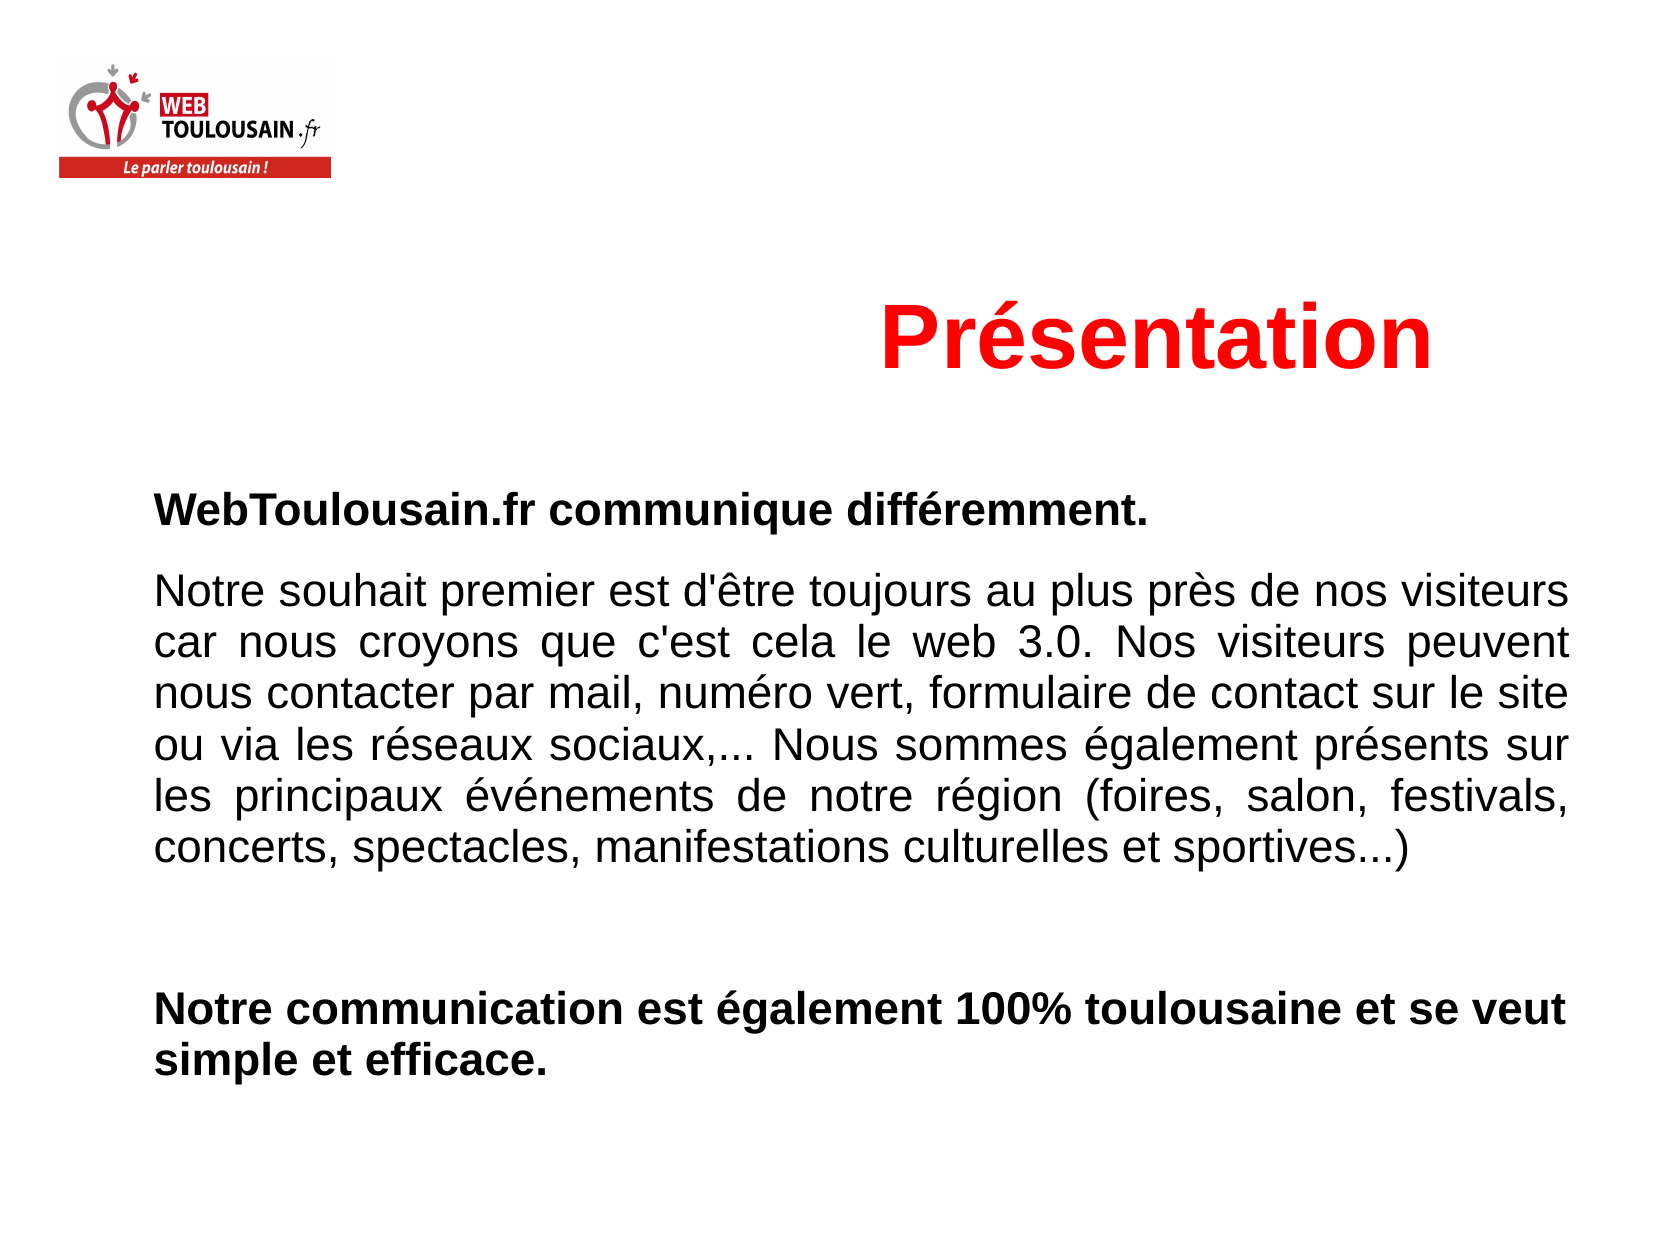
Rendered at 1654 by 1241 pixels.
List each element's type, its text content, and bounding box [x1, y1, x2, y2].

list WebToulousain.fr communique différemment. Notre souhait premier est d'être toujours au plus près de nos visiteurs car nous croyons que c'est cela le web 3.0. Nos visiteurs peuvent nous contacter par mail, numéro vert, formulaire de contact sur le site ou via les réseaux sociaux,... Nous sommes également présents sur les principaux événements de notre région (foires, salon, festivals, concerts, spectacles, manifestations culturelles et sportives...) Notre communication est également 100% toulousaine et se veut simple et efficace. [82, 484, 1571, 1104]
title Présentation [815, 225, 1536, 450]
picture [59, 58, 331, 178]
